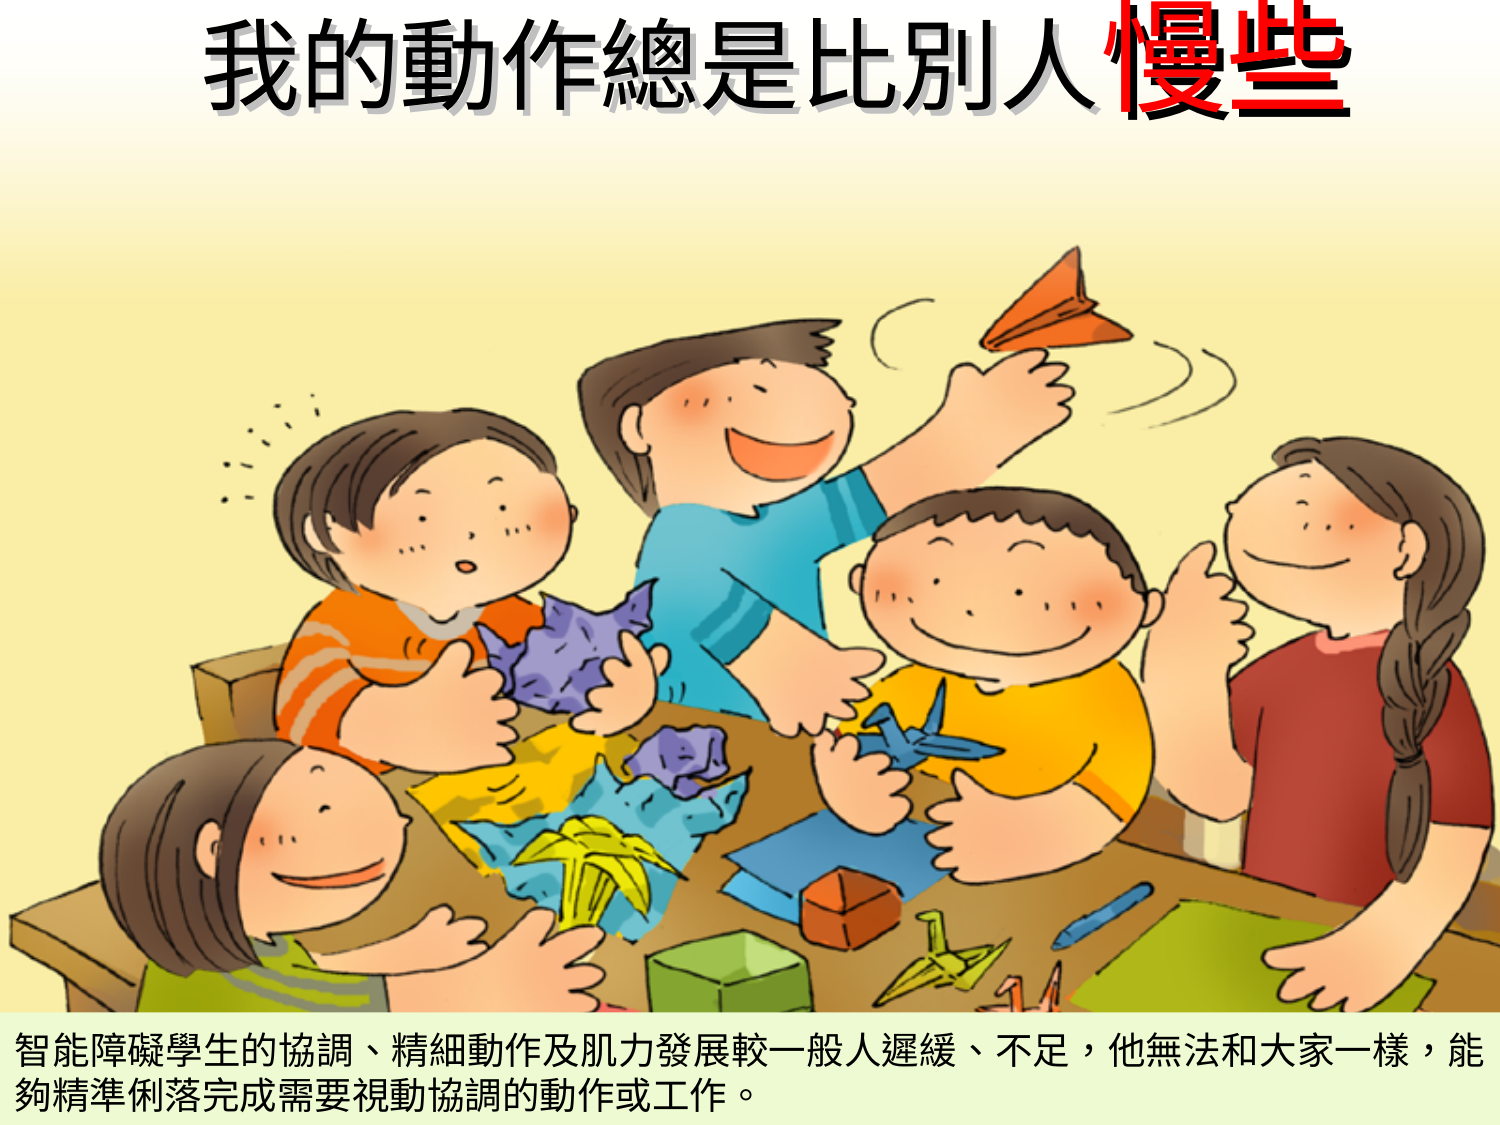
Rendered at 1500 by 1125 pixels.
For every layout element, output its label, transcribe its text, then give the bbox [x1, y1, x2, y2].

picture [0, 0, 1500, 1012]
subtitle 智能障礙學生的協調、精細動作及肌力發展較一般人遲緩、不足，他無法和大家一樣，能夠精準俐落完成需要視動協調的動作或工作。 [0, 1012, 1500, 1125]
title 我的動作總是比別人慢些 [75, 0, 1500, 138]
